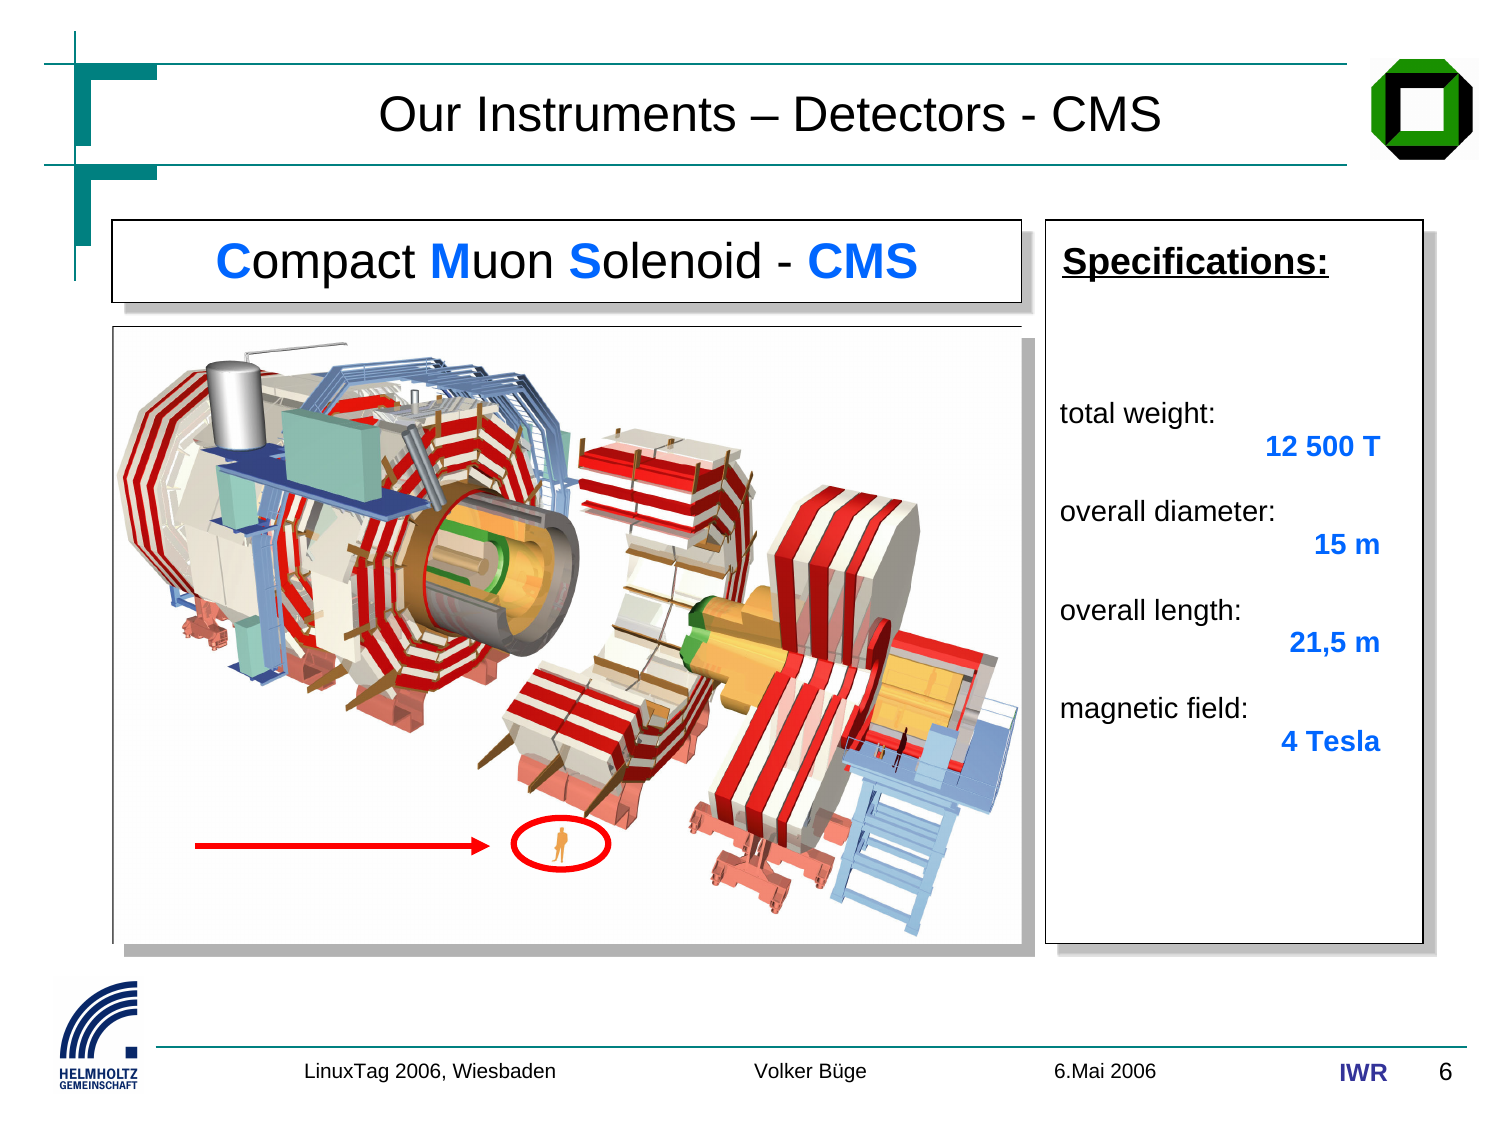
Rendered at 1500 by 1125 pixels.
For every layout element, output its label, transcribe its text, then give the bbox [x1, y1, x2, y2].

picture [1370, 58, 1479, 160]
text_box total weight: 12 500 T overall diameter: 15 m overall length: 21,5 m magnetic field: 4 Tesla [1045, 389, 1396, 831]
text_box Specifications: [1062, 231, 1412, 303]
text_box Compact Muon Solenoid - CMS [112, 220, 1022, 303]
title Our Instruments – Detectors - CMS [194, 53, 1347, 165]
text_box [1045, 219, 1424, 944]
picture [112, 326, 1022, 944]
